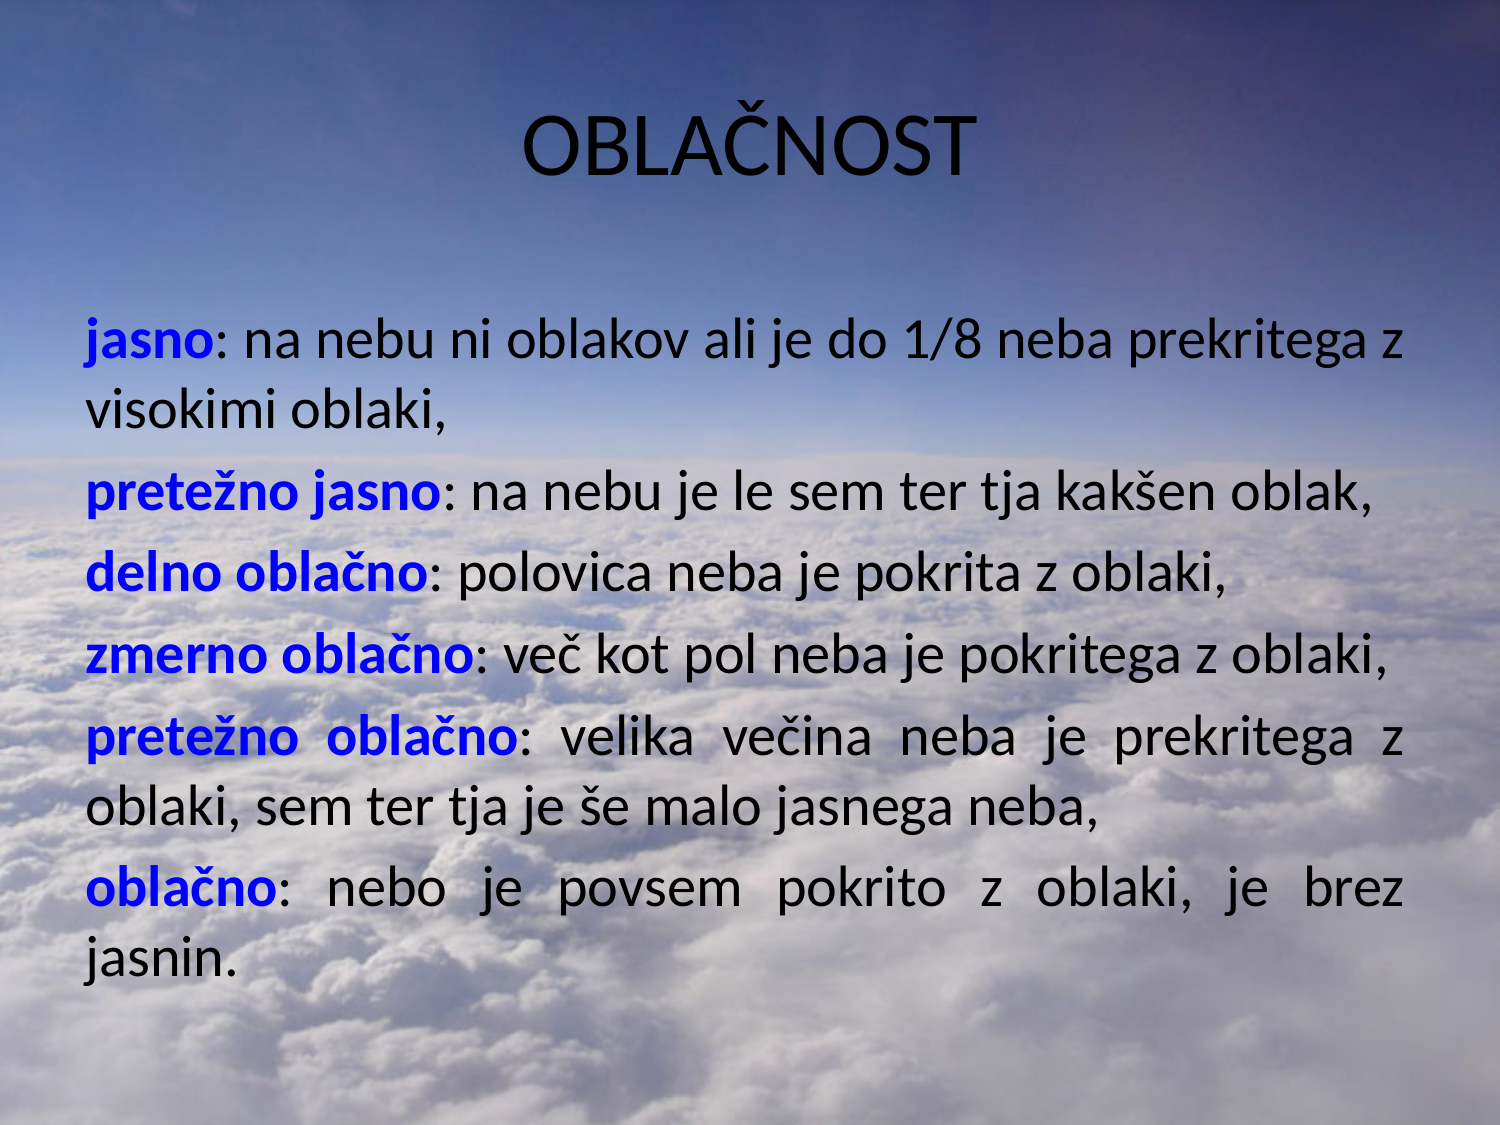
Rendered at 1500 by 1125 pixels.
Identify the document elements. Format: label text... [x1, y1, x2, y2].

title OBLAČNOST [75, 45, 1425, 233]
list jasno: na nebu ni oblakov ali je do 1/8 neba prekritega z visokimi oblaki, pretežno jasno: na nebu je le sem ter tja kakšen oblak, delno oblačno: polovica neba je pokrita z oblaki, zmerno oblačno: več kot pol neba je pokritega z oblaki, pretežno oblačno: velika večina neba je prekritega z oblaki, sem ter tja je še malo jasnega neba, oblačno: nebo je povsem pokrito z oblaki, je brez jasnin. [70, 210, 1421, 1090]
picture [0, 0, 1500, 1125]
